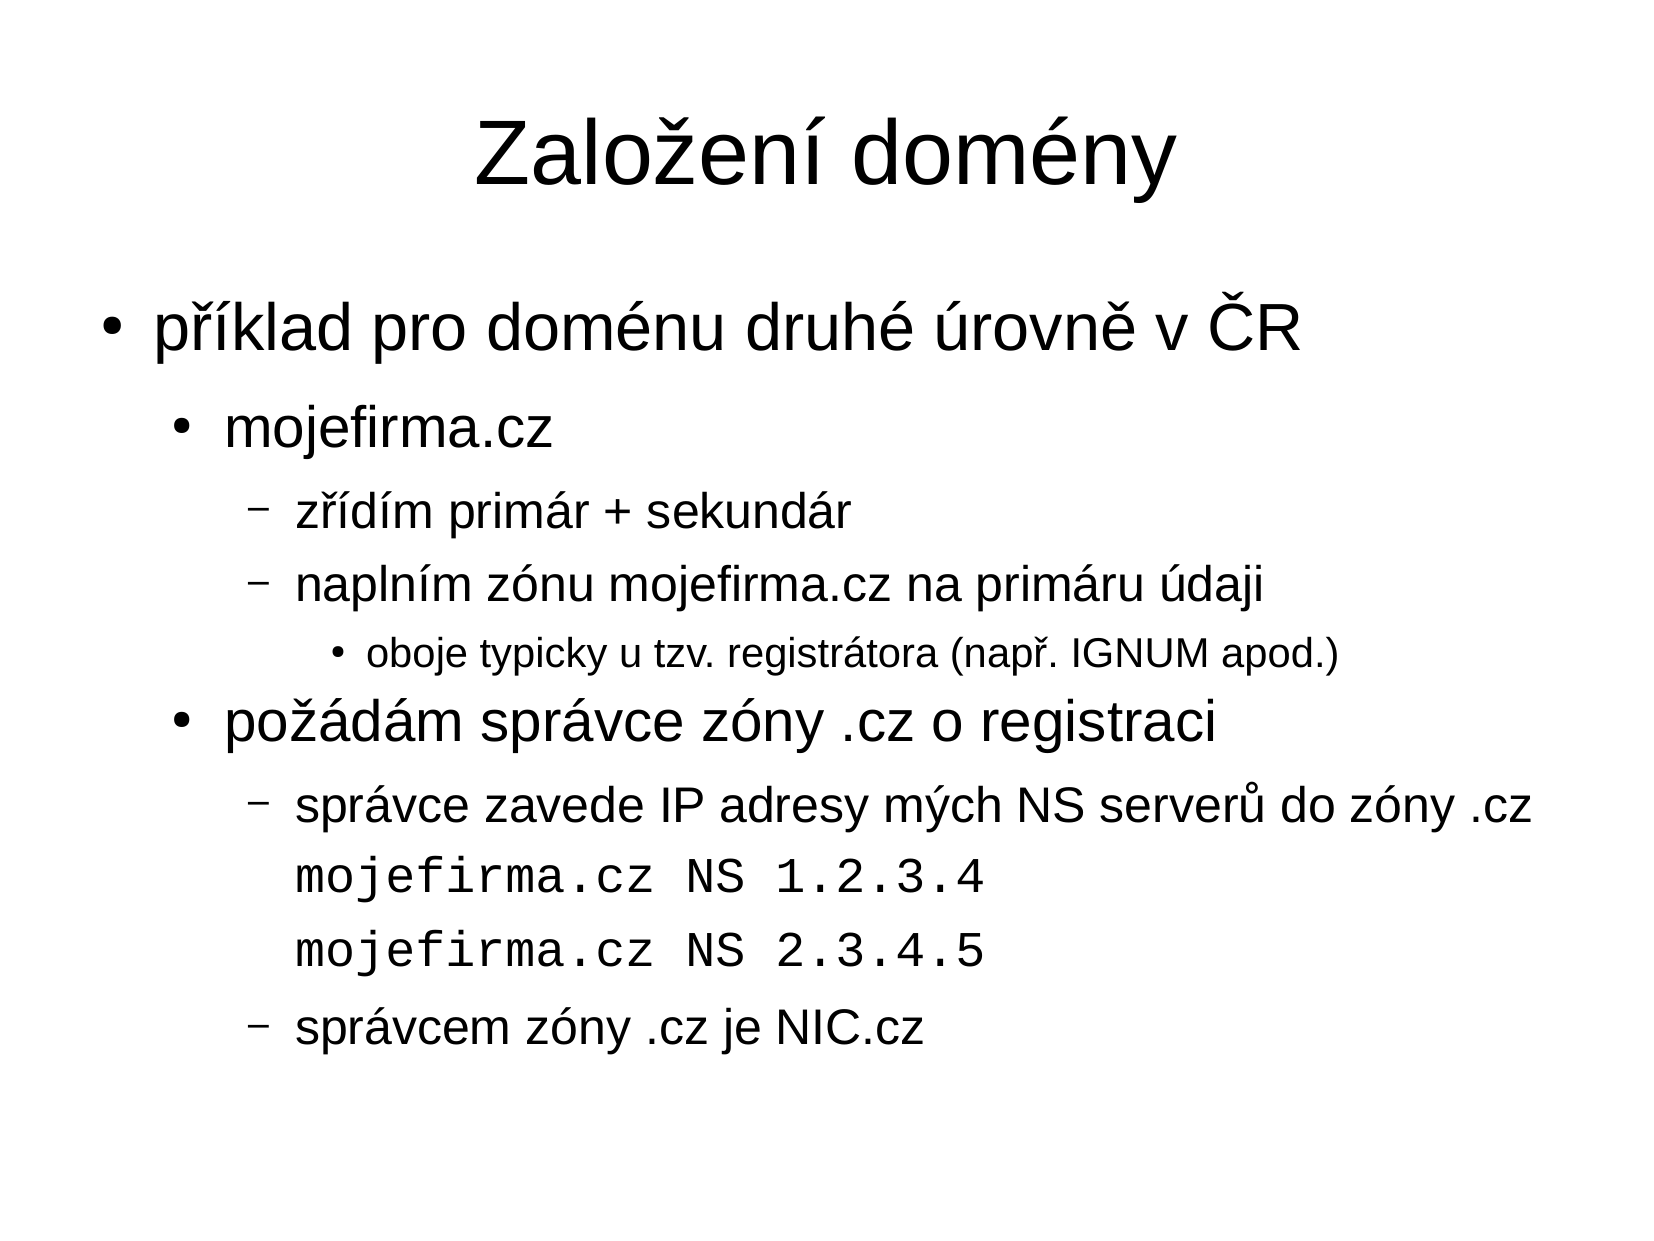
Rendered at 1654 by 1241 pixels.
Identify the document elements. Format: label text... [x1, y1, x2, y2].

title Založení domény [82, 49, 1571, 257]
list příklad pro doménu druhé úrovně v ČR mojefirma.cz zřídím primár + sekundár naplním zónu mojefirma.cz na primáru údaji oboje typicky u tzv. registrátora (např. IGNUM apod.) požádám správce zóny .cz o registraci správce zavede IP adresy mých NS serverů do zóny .cz mojefirma.cz NS 1.2.3.4 mojefirma.cz NS 2.3.4.5 správcem zóny .cz je NIC.cz [82, 290, 1571, 1056]
